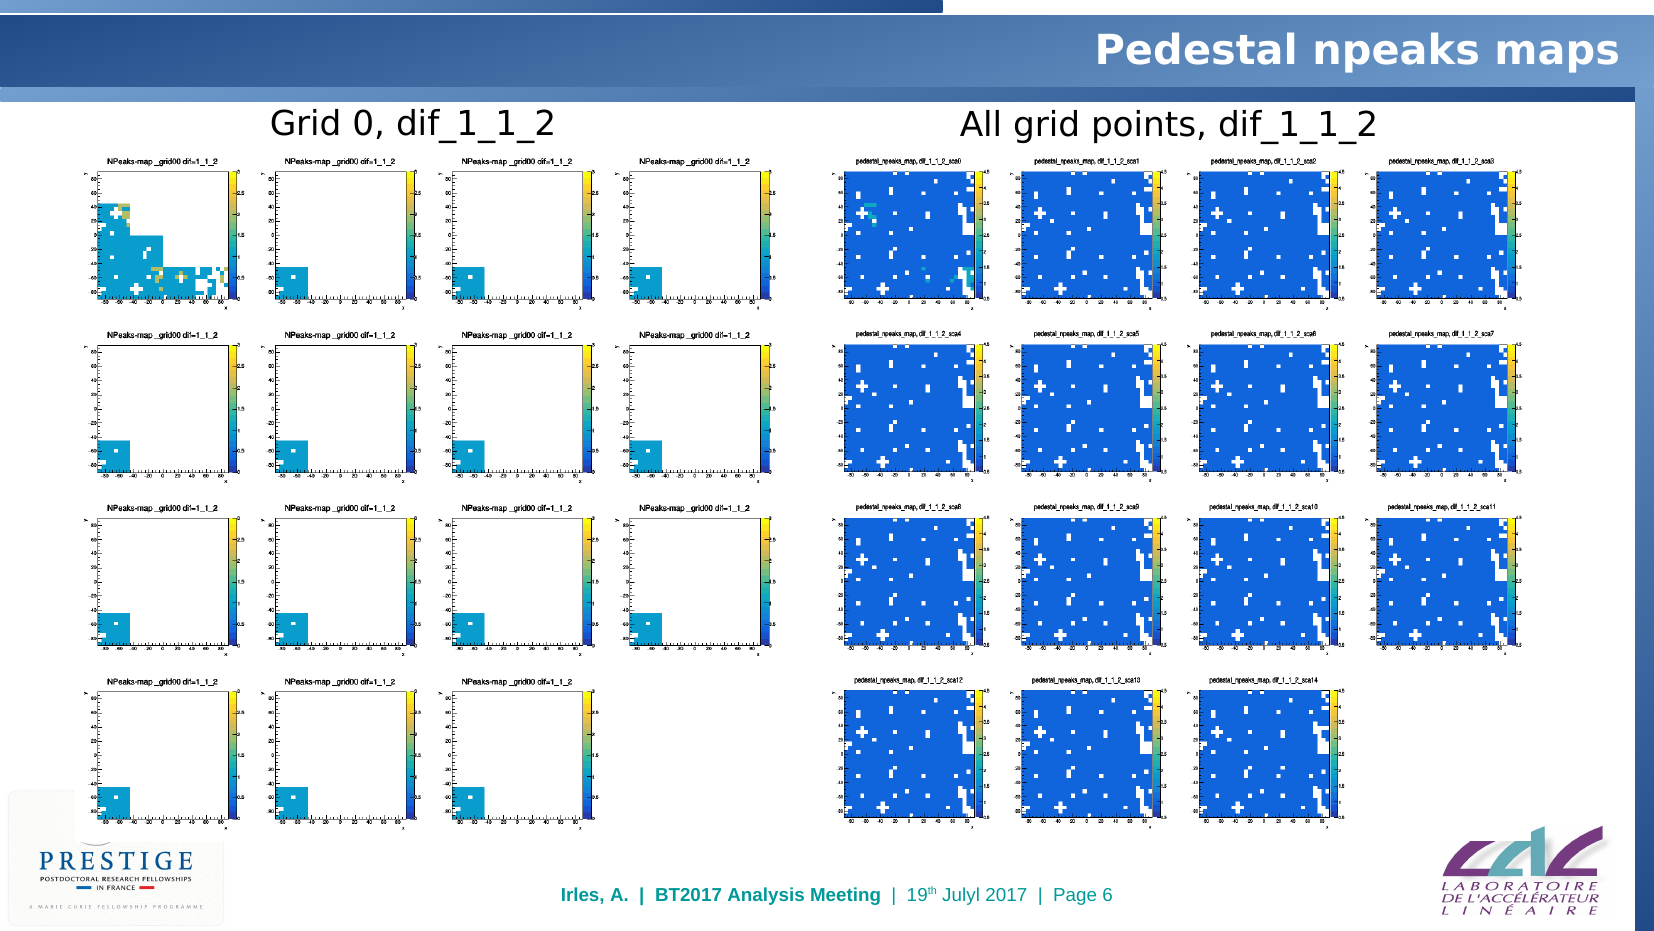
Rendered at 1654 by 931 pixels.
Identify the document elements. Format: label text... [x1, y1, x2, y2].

picture [821, 149, 1615, 917]
text_box All grid points, dif_1_1_2 [959, 105, 1441, 149]
title Pedestal npeaks maps [30, 13, 1636, 86]
picture [5, 149, 784, 928]
text_box Grid 0, dif_1_1_2 [269, 103, 631, 149]
